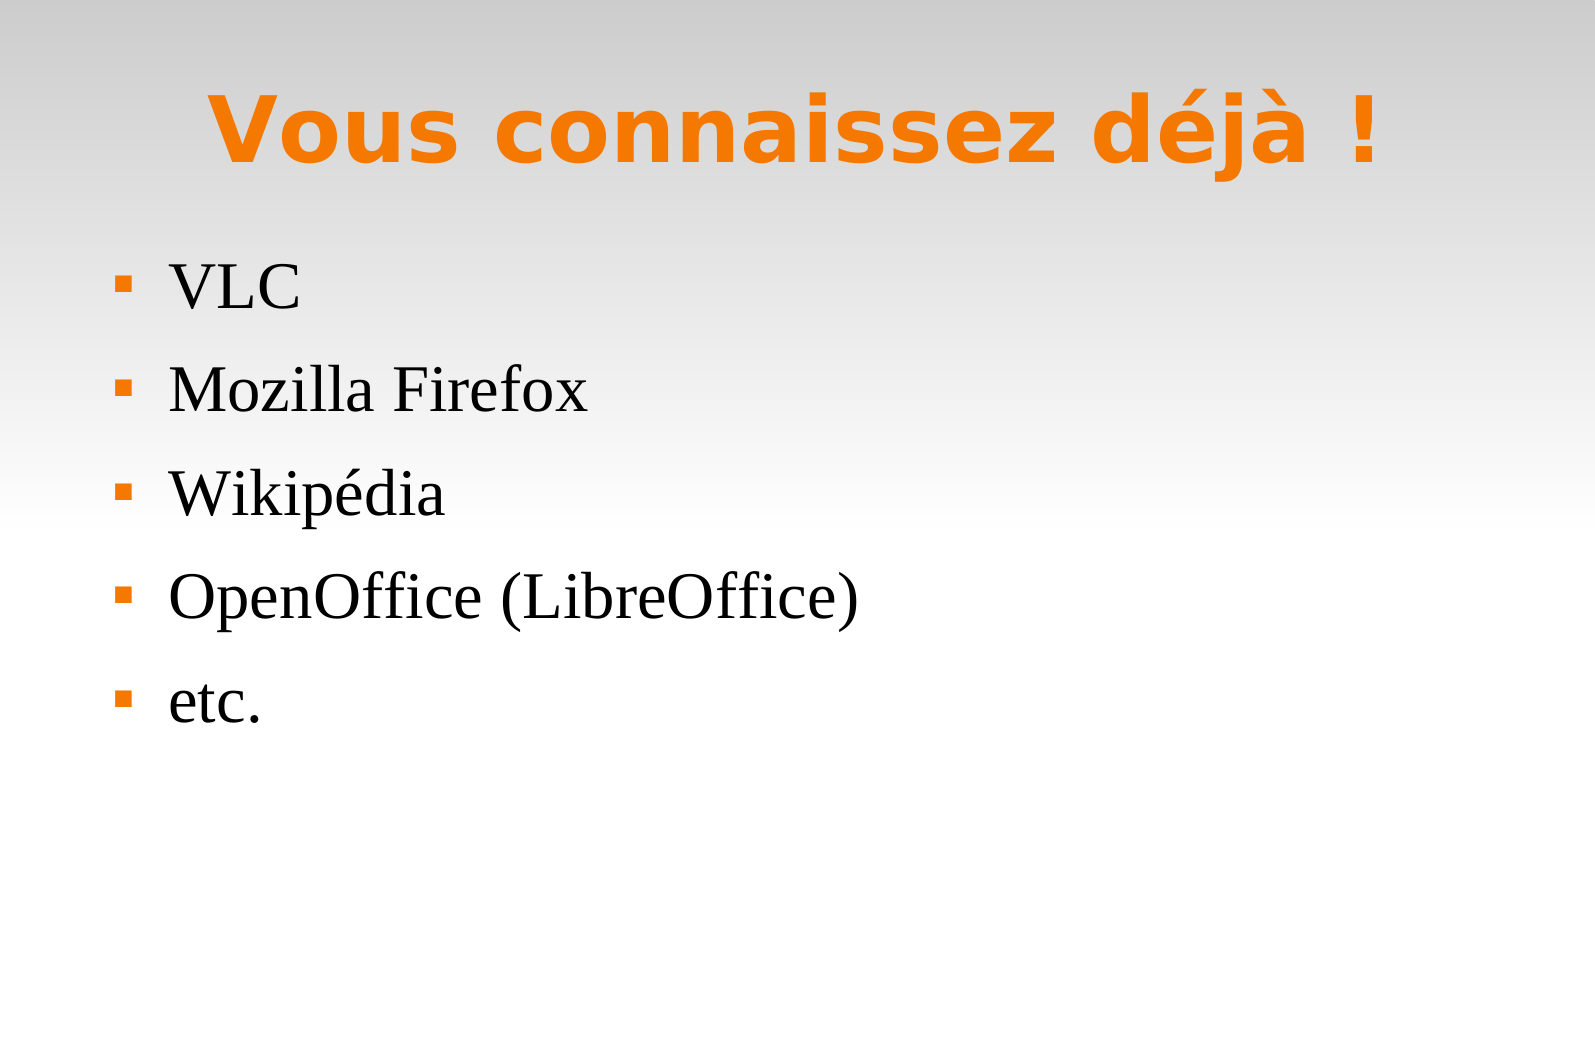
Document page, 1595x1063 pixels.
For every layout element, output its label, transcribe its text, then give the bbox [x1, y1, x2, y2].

list VLC Mozilla Firefox Wikipédia OpenOffice (LibreOffice) etc. [79, 248, 1515, 936]
title Vous connaissez déjà ! [79, 49, 1515, 213]
